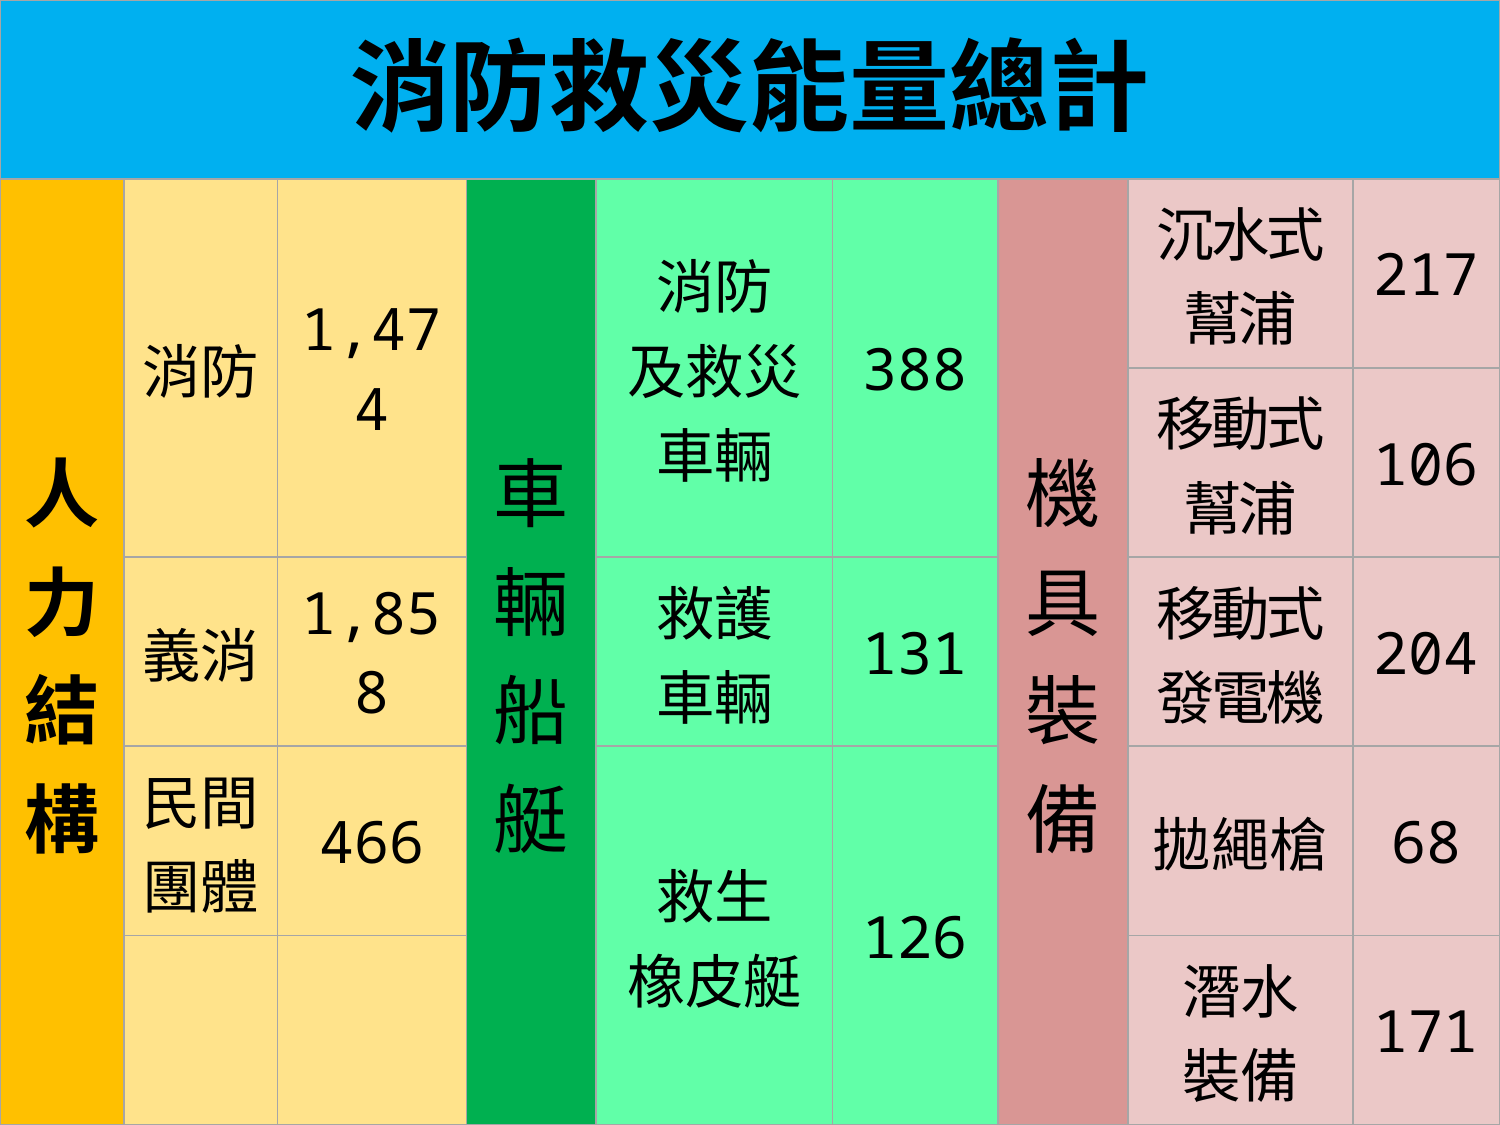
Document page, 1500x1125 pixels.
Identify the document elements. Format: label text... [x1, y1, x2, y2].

table_header 消防救災能量總計 [1, 1, 1499, 178]
table_cell 車輛船艇 [467, 180, 595, 1124]
table_cell 388 [833, 180, 997, 556]
table_cell 沉水式 幫浦 [1129, 180, 1352, 367]
table_cell 217 [1354, 180, 1499, 367]
table_cell 消防 及救災 車輛 [597, 180, 832, 556]
table_cell 131 [833, 558, 997, 745]
table_cell 機具裝備 [999, 180, 1127, 1124]
table_cell 106 [1354, 369, 1499, 556]
table_cell [278, 936, 466, 1124]
table_cell [125, 936, 277, 1124]
table_cell 466 [278, 747, 466, 935]
table_cell 消防 [125, 180, 277, 556]
table_cell 義消 [125, 558, 277, 745]
table_cell 68 [1354, 747, 1499, 935]
table_cell 民間團體 [125, 747, 277, 935]
table_cell 126 [833, 747, 997, 1124]
table_cell 移動式 幫浦 [1129, 369, 1352, 556]
table_cell 救生 橡皮艇 [597, 747, 832, 1124]
table_cell 人力結構 [1, 180, 123, 1124]
table_cell 潛水 裝備 [1129, 936, 1352, 1124]
table_cell 救護 車輛 [597, 558, 832, 745]
table_cell 1,858 [278, 558, 466, 745]
table_cell 拋繩槍 [1129, 747, 1352, 935]
table_cell 171 [1354, 936, 1499, 1124]
table_cell 移動式 發電機 [1129, 558, 1352, 745]
table_cell 204 [1354, 558, 1499, 745]
table_cell 1,474 [278, 180, 466, 556]
